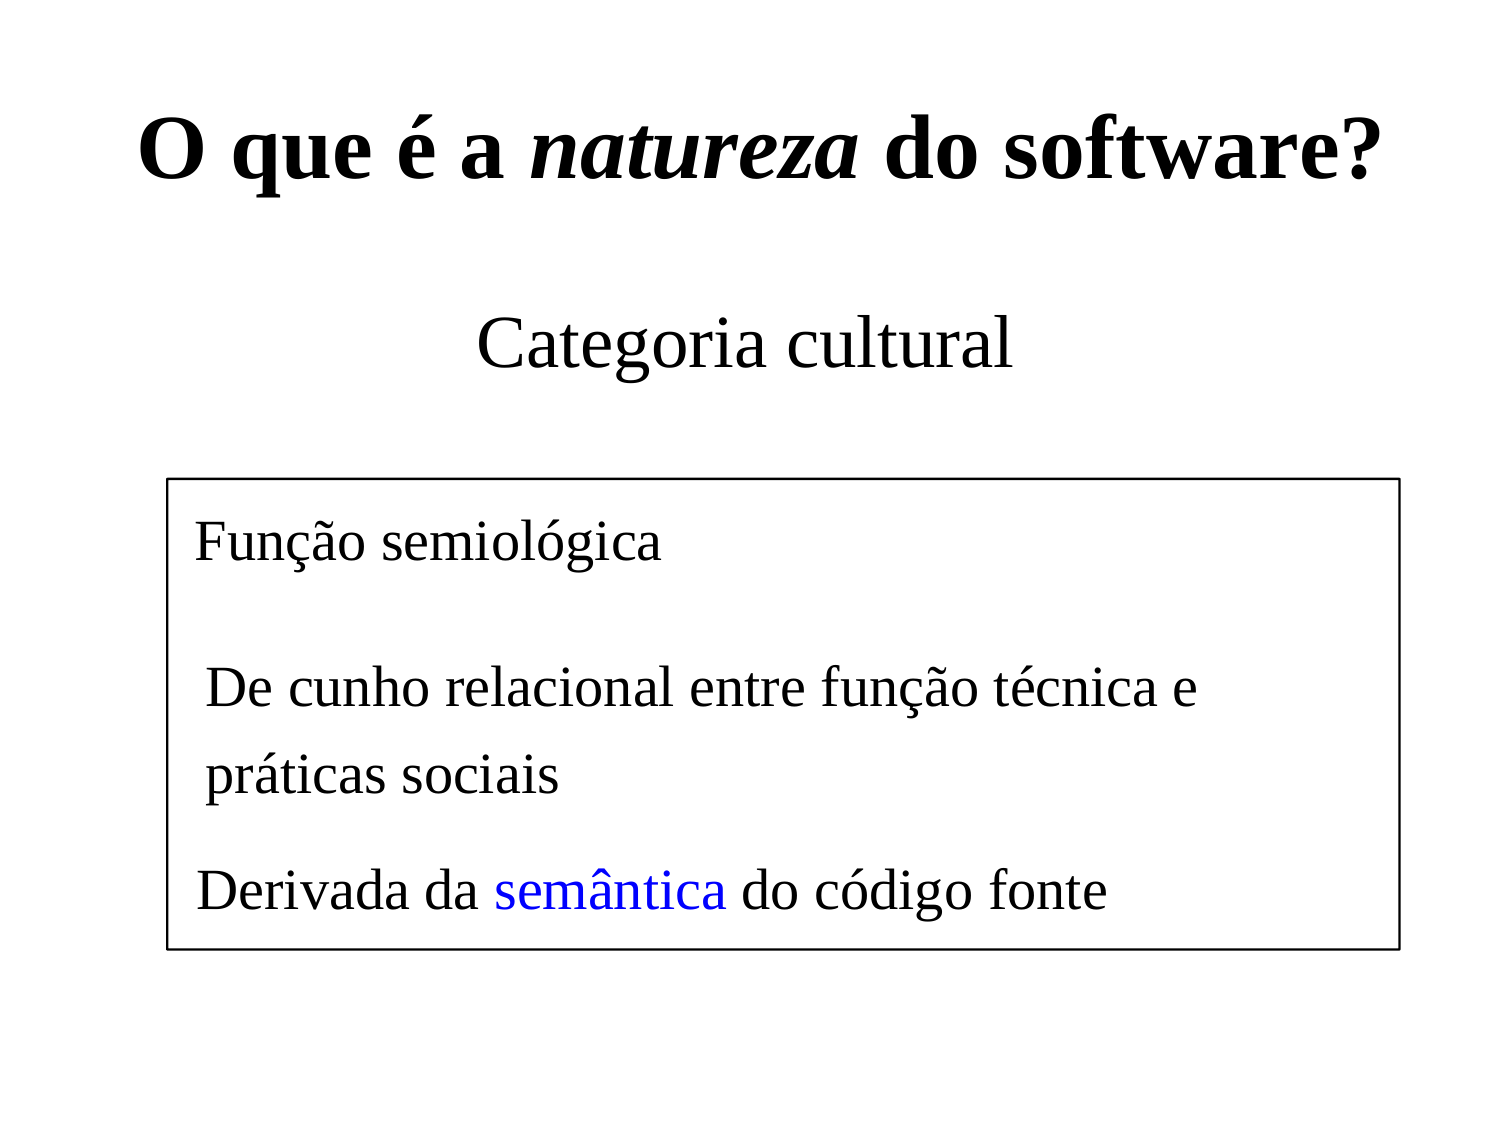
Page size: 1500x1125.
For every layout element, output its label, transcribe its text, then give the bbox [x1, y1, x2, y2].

text_box Função semiológica De cunho relacional entre função técnica e práticas sociais Derivada da semântica do código fonte [167, 478, 1400, 950]
title O que é a natureza do software? [68, 78, 1455, 218]
text_box Categoria cultural [389, 297, 1103, 390]
